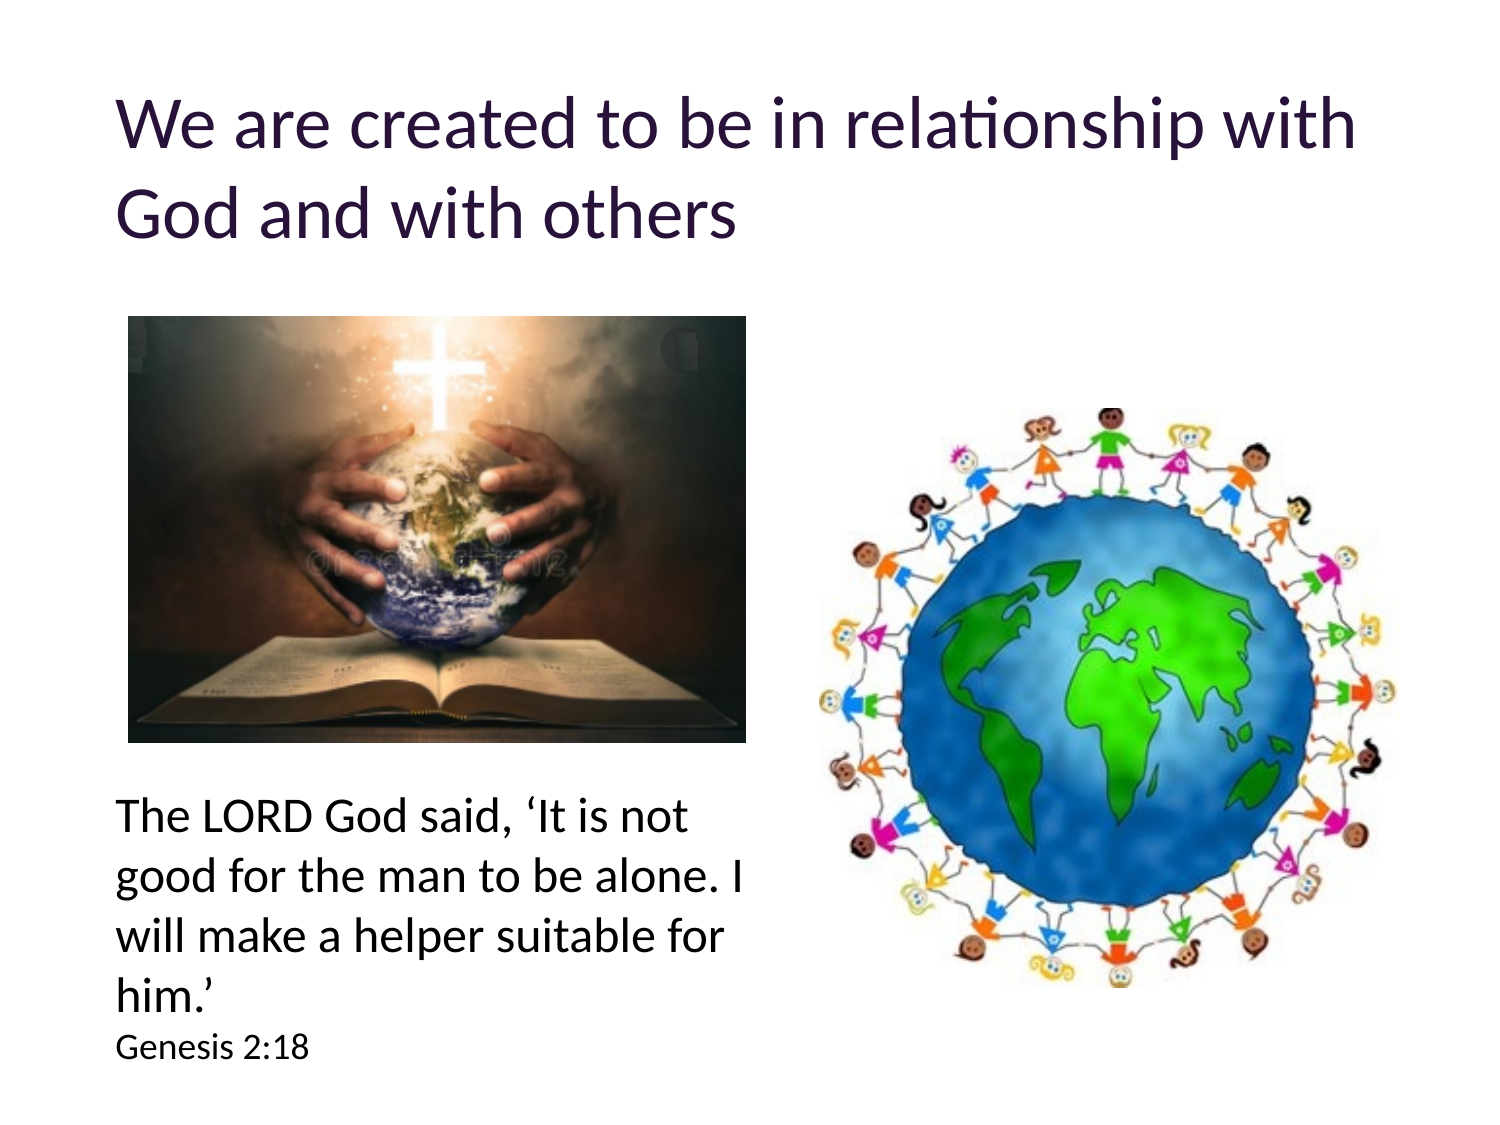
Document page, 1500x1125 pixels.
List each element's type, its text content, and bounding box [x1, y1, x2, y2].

text_box We are created to be in relationship with God and with others [100, 66, 1400, 264]
picture [819, 408, 1399, 988]
picture [128, 316, 746, 743]
text_box The Lord God said, ‘It is not good for the man to be alone. I will make a helper suitable for him.’ Genesis 2:18 [100, 775, 774, 1079]
